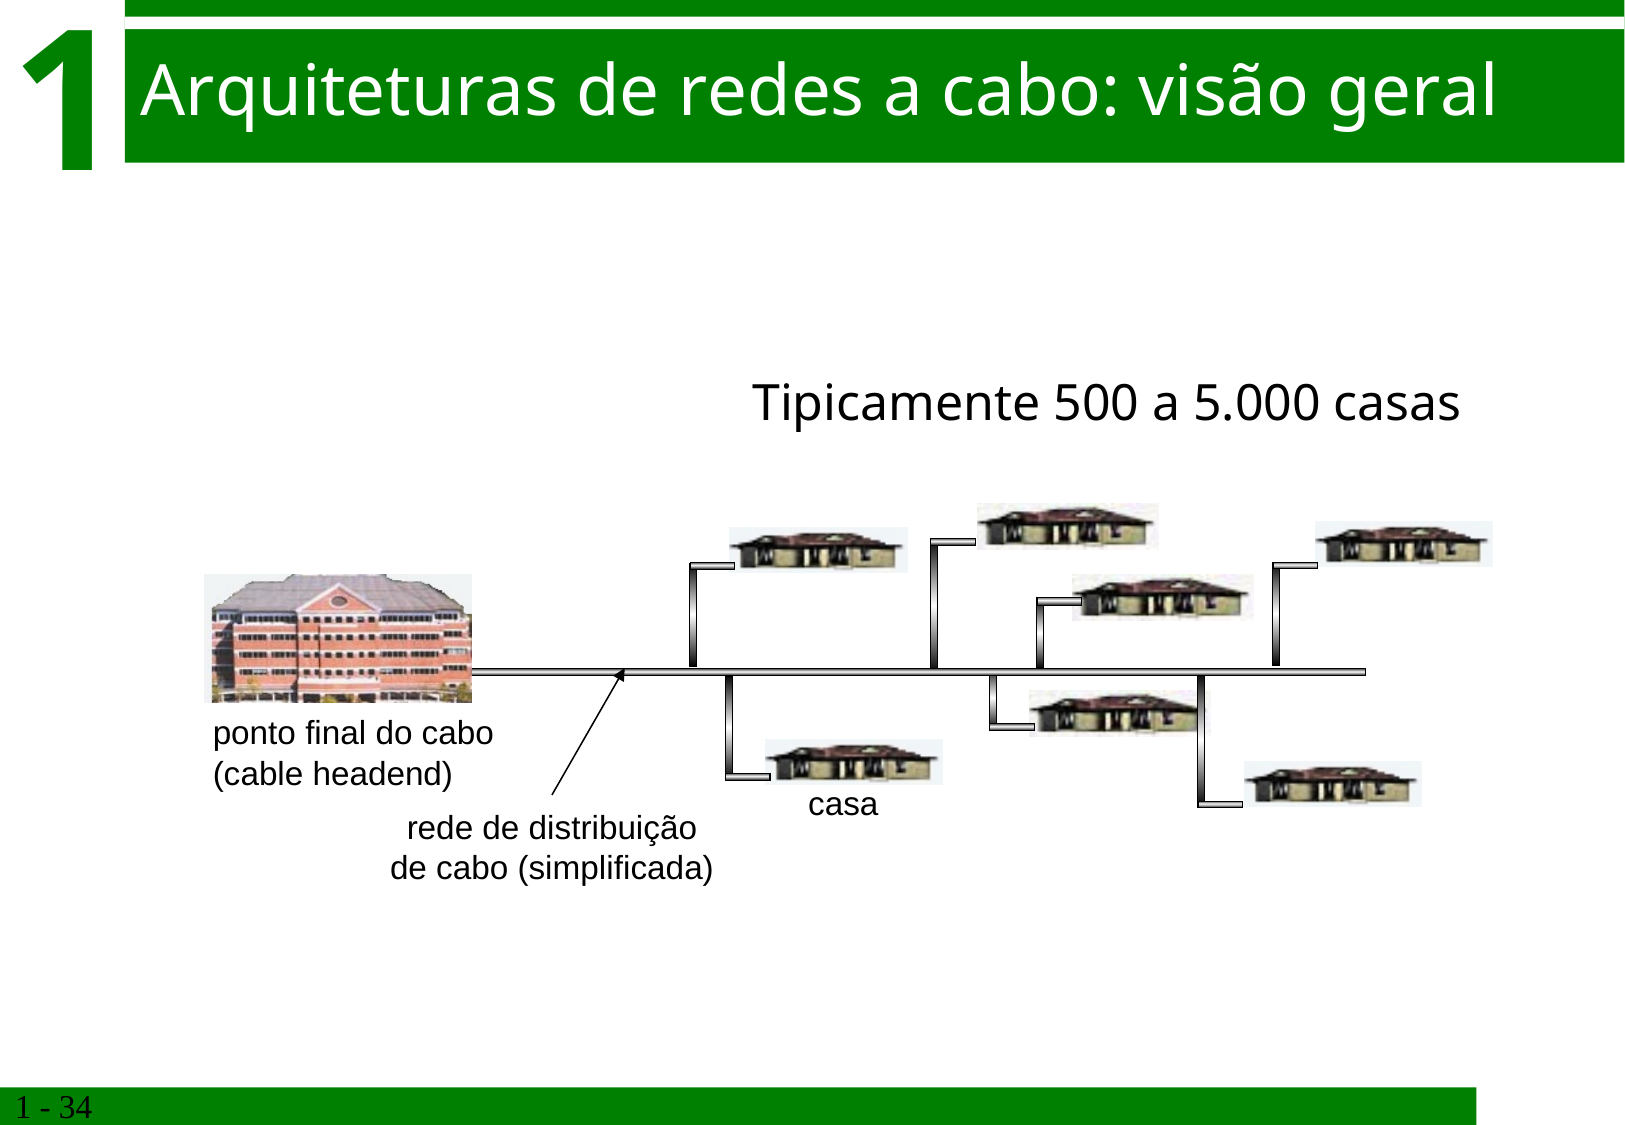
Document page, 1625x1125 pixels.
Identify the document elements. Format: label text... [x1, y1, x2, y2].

picture [977, 503, 1159, 550]
picture [1244, 761, 1422, 807]
picture [1315, 521, 1493, 567]
picture [1029, 690, 1197, 737]
text_box [472, 668, 623, 676]
picture [765, 739, 943, 785]
text_box Arquiteturas de redes a cabo: visão geral [125, 37, 1625, 138]
picture [1205, 690, 1211, 737]
text_box Tipicamente 500 a 5.000 casas [737, 362, 1477, 438]
text_box [625, 538, 1366, 808]
text_box casa [793, 774, 894, 831]
text_box [1272, 562, 1318, 666]
picture [204, 574, 472, 703]
picture [729, 527, 908, 573]
text_box ponto final do cabo (cable headend) [198, 704, 510, 800]
picture [1072, 574, 1254, 621]
text_box rede de distribuição de cabo (simplificada) [375, 798, 730, 894]
text_box [689, 562, 735, 667]
